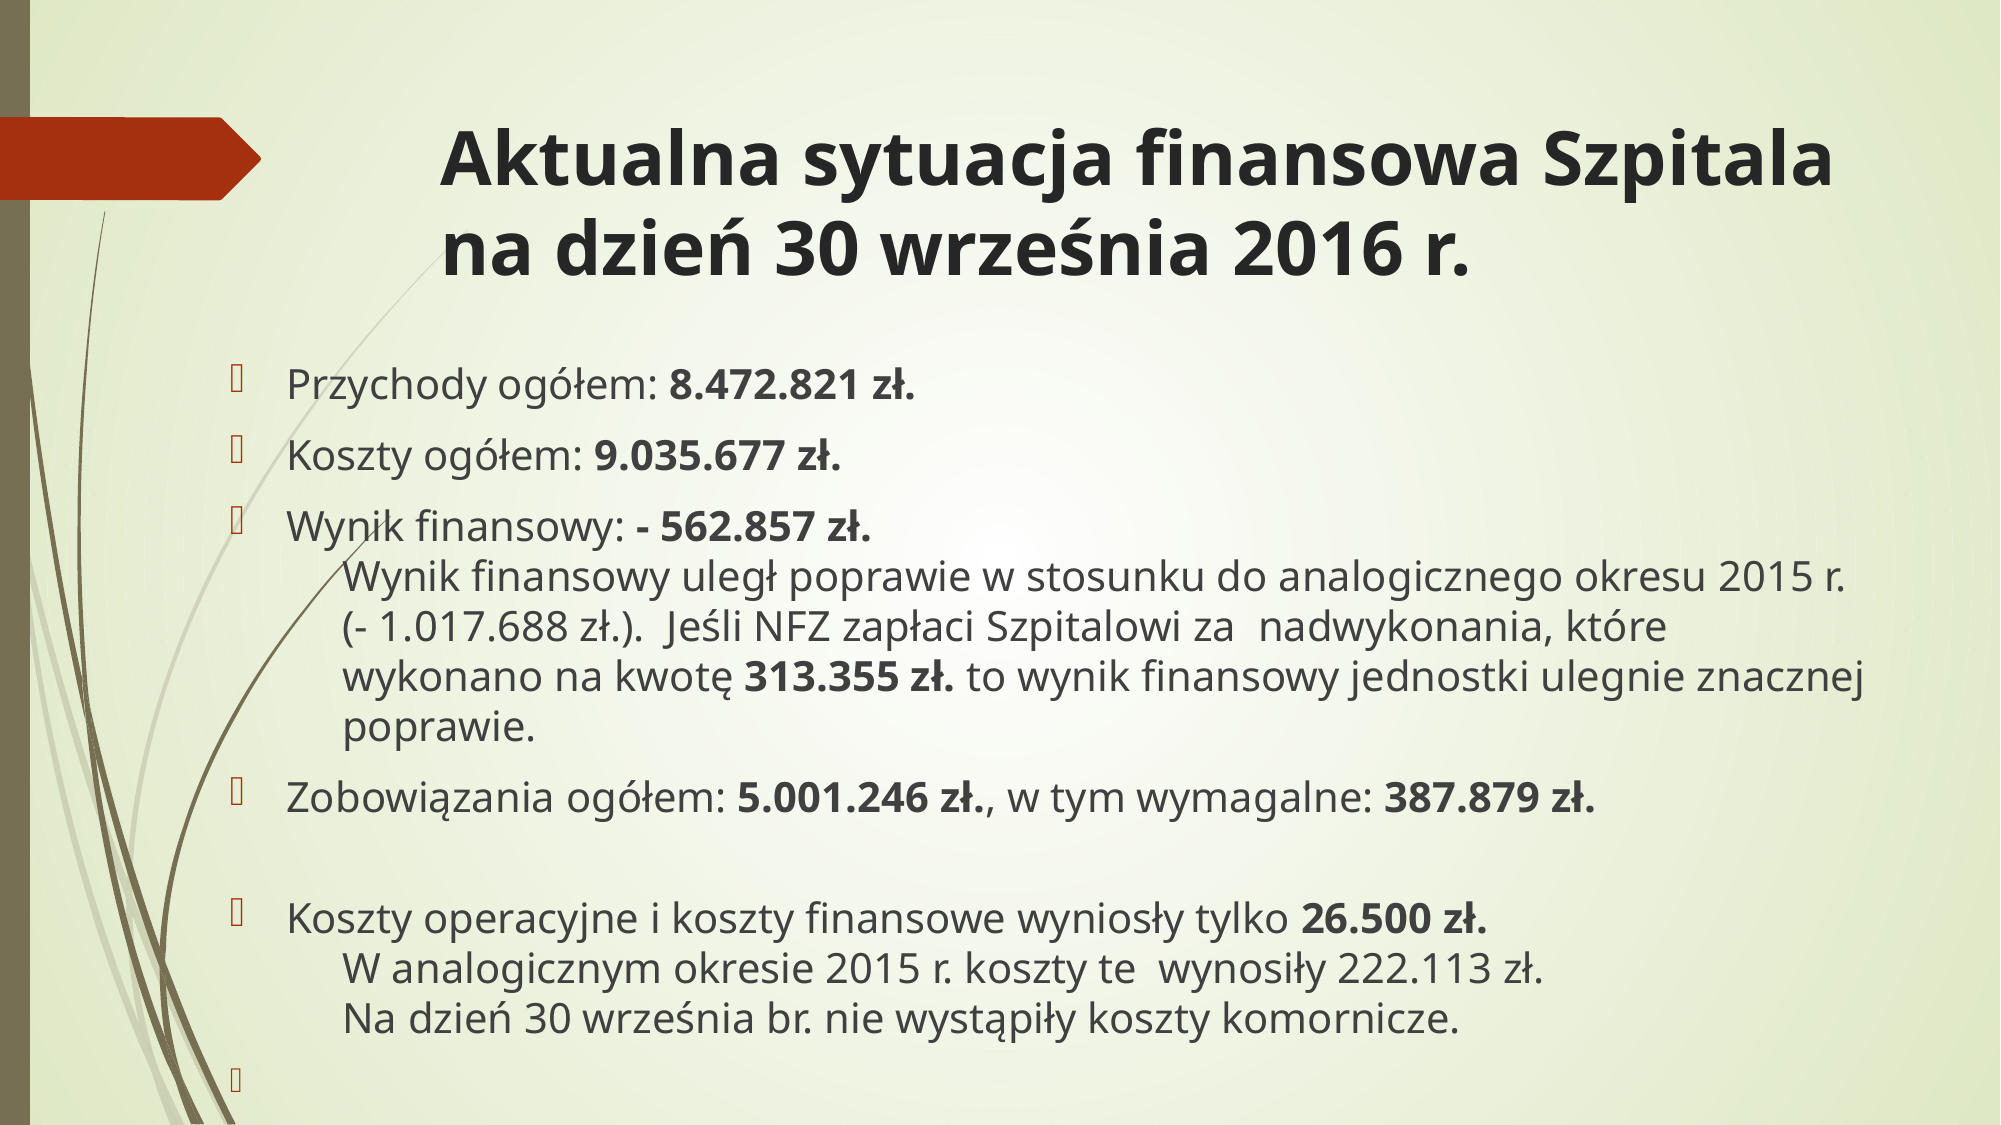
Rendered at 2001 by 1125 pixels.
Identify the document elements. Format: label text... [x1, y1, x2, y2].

list Przychody ogółem: 8.472.821 zł. Koszty ogółem: 9.035.677 zł. Wynik finansowy: - 562.857 zł. Wynik finansowy uległ poprawie w stosunku do analogicznego okresu 2015 r. (- 1.017.688 zł.). Jeśli NFZ zapłaci Szpitalowi za nadwykonania, które wykonano na kwotę 313.355 zł. to wynik finansowy jednostki ulegnie znacznej poprawie. Zobowiązania ogółem: 5.001.246 zł., w tym wymagalne: 387.879 zł. Koszty operacyjne i koszty finansowe wyniosły tylko 26.500 zł. W analogicznym okresie 2015 r. koszty te wynosiły 222.113 zł. Na dzień 30 września br. nie wystąpiły koszty komornicze. [214, 350, 1888, 1125]
title Aktualna sytuacja finansowa Szpitala na dzień 30 września 2016 r. [425, 102, 1888, 313]
